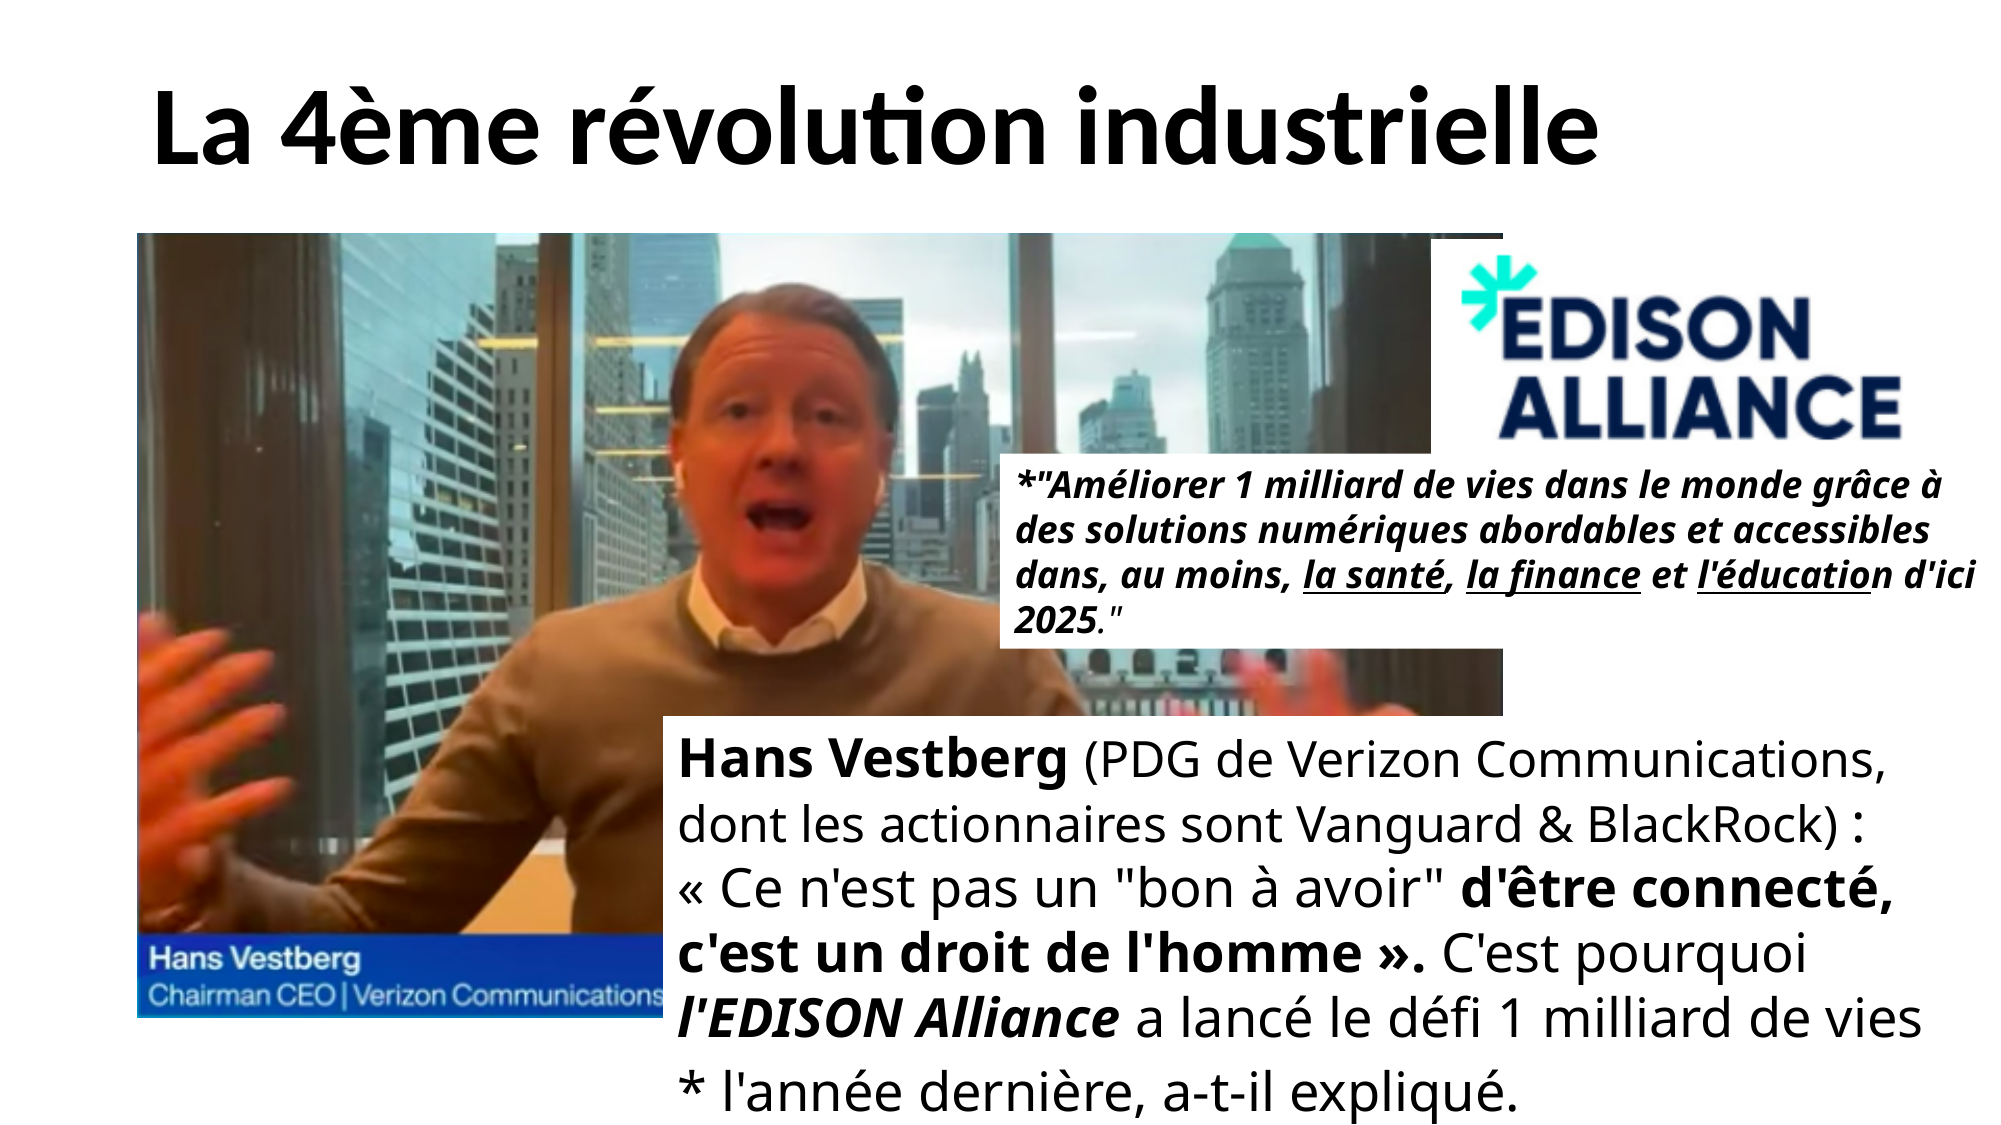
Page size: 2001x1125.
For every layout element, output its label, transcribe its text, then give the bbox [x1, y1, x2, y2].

picture [137, 239, 1955, 1018]
text_box *"Améliorer 1 milliard de vies dans le monde grâce à des solutions numériques abordables et accessibles dans, au moins, la santé, la finance et l'éducation d'ici 2025." [999, 453, 2000, 649]
text_box Hans Vestberg (PDG de Verizon Communications, dont les actionnaires sont Vanguard & BlackRock) : « Ce n'est pas un "bon à avoir" d'être connecté, c'est un droit de l'homme ». C'est pourquoi l'EDISON Alliance a lancé le défi 1 milliard de vies* l'année dernière, a-t-il expliqué. [663, 716, 2000, 1125]
title La 4ème révolution industrielle [137, 59, 1863, 278]
